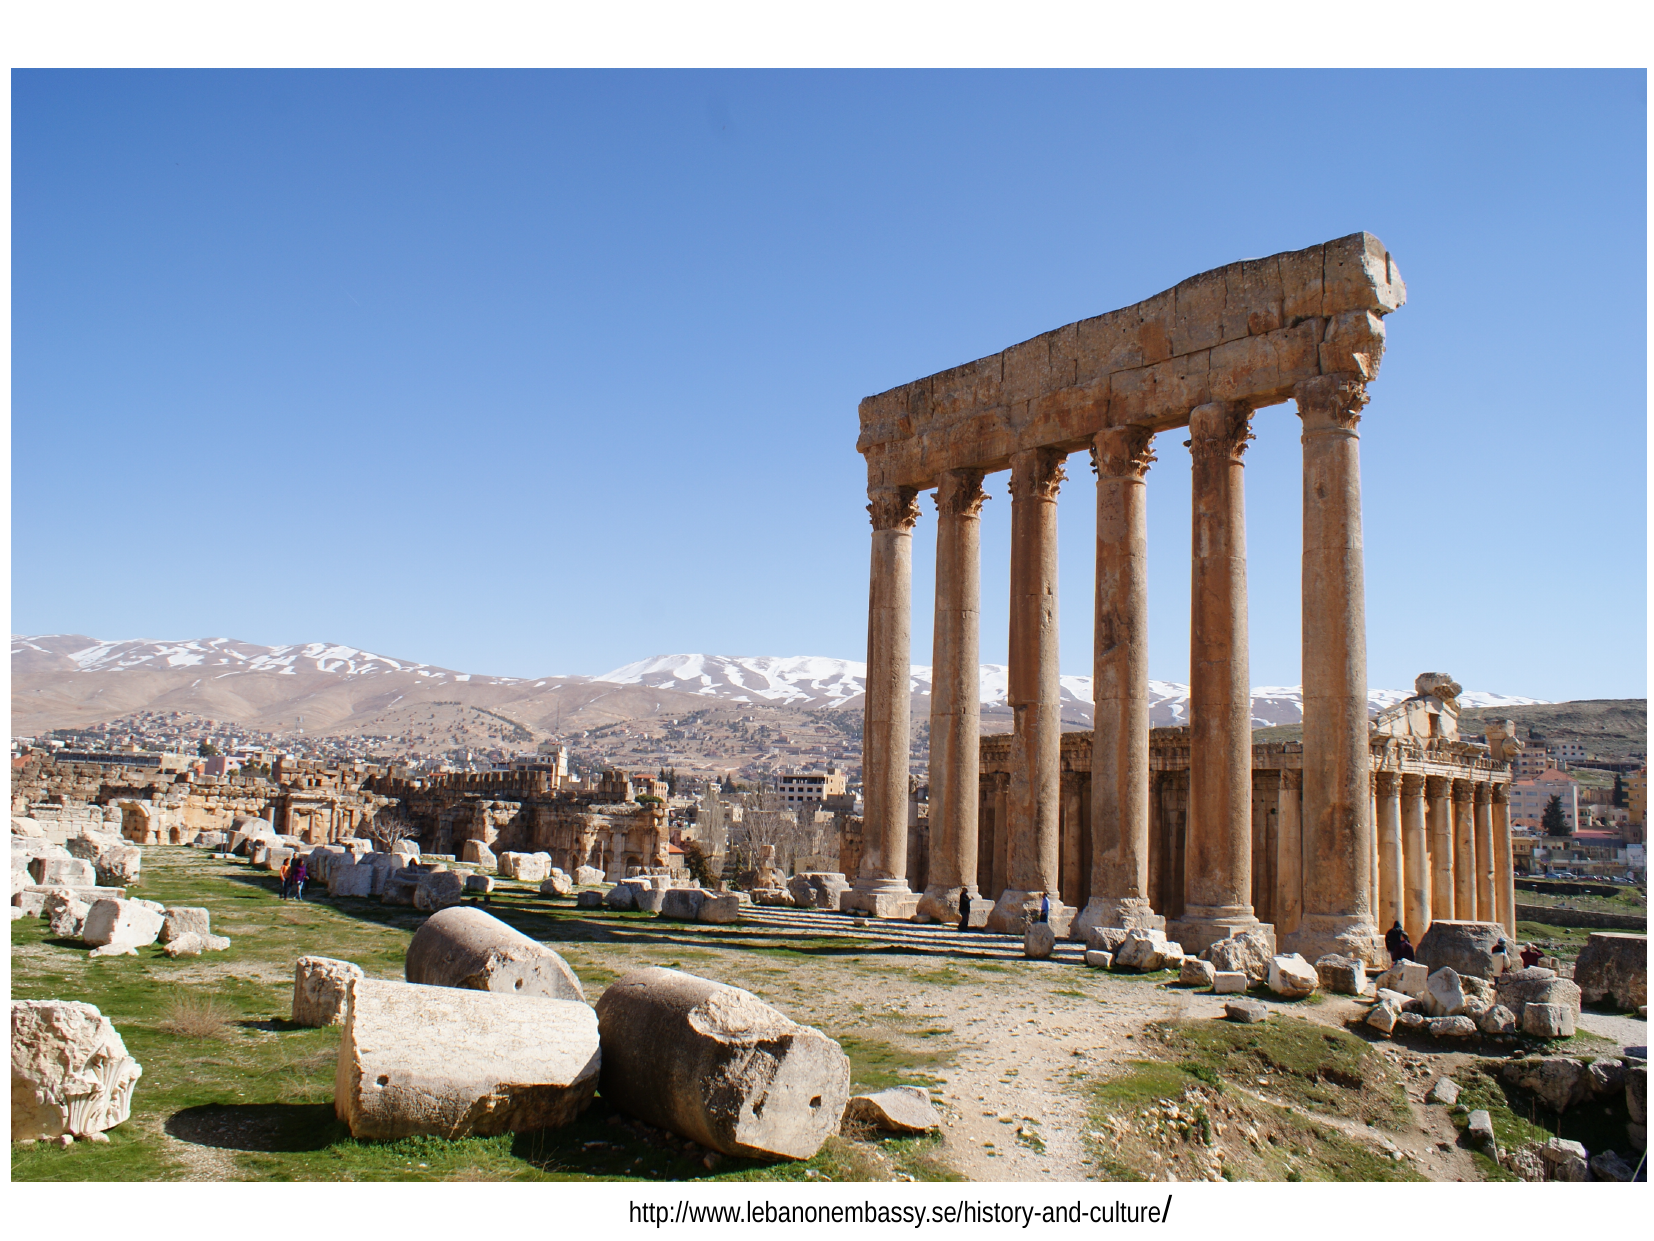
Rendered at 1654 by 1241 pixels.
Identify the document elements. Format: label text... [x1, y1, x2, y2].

text_box http://www.lebanonembassy.se/history-and-culture/ [614, 1182, 1493, 1239]
picture [11, 68, 1647, 1182]
